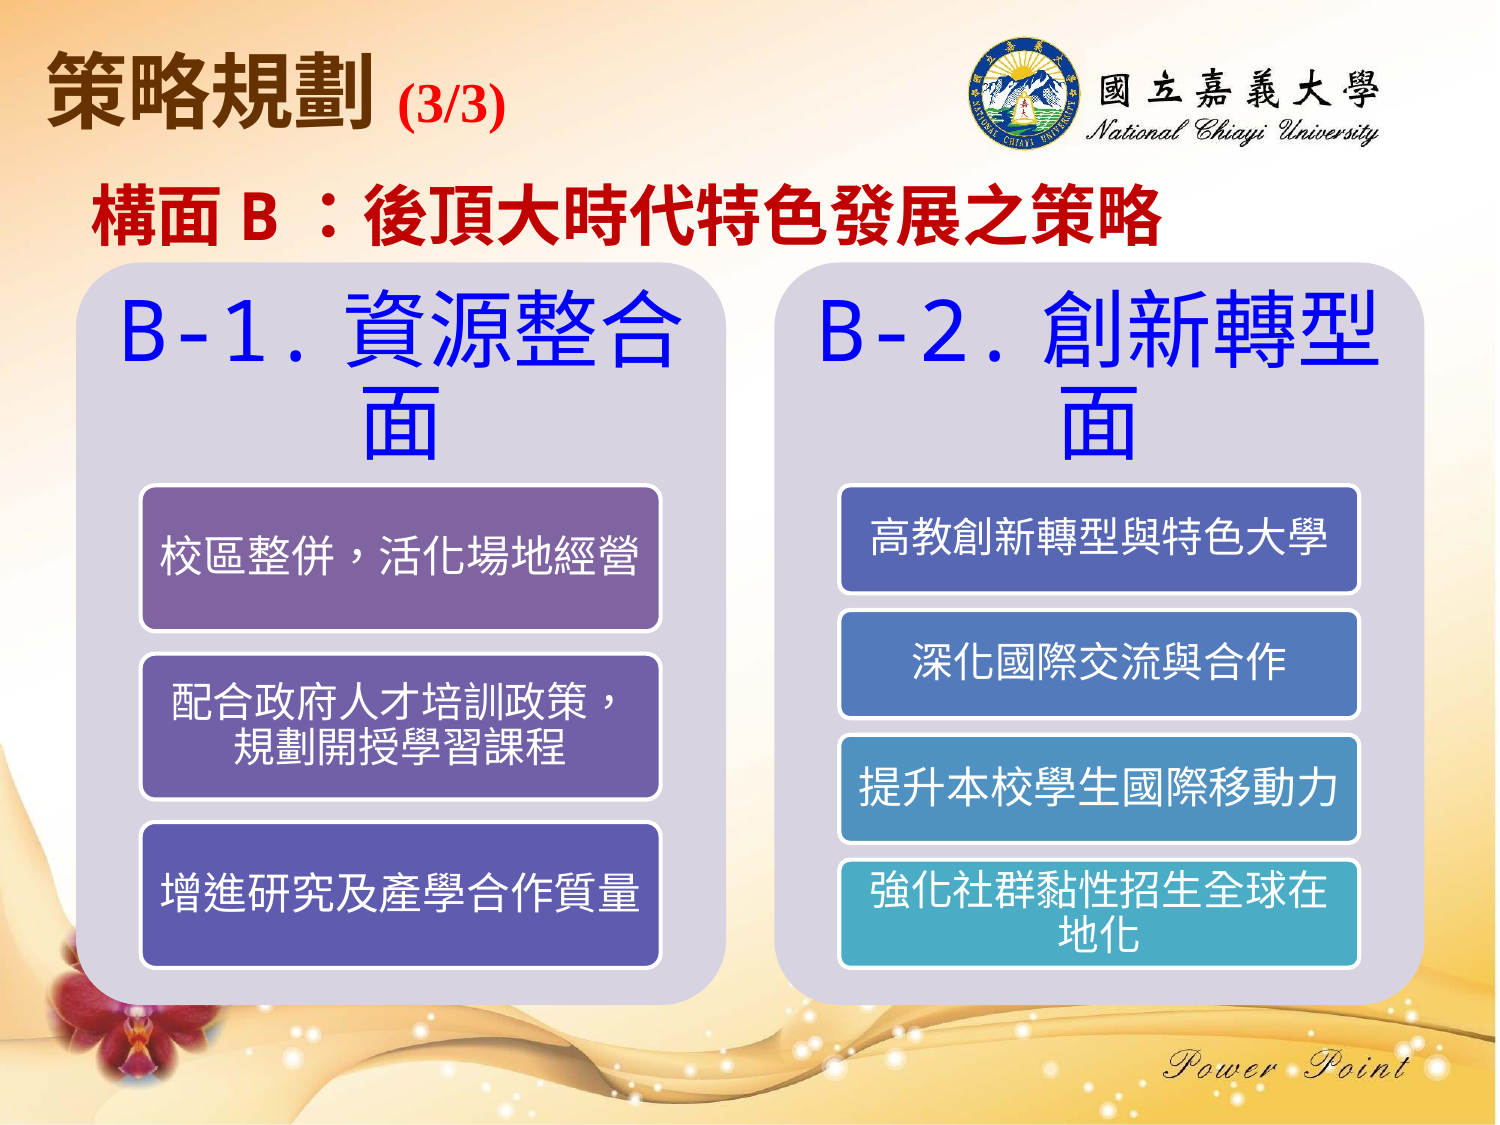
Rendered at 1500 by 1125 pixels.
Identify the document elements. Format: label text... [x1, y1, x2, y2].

text_box 配合政府人才培訓政策，規劃開授學習課程 [140, 653, 661, 800]
text_box B-1.資源整合面 [76, 262, 727, 1006]
text_box 強化社群黏性招生全球在地化 [839, 859, 1360, 968]
text_box 提升本校學生國際移動力 [839, 734, 1360, 843]
text_box 高教創新轉型與特色大學 [839, 485, 1360, 594]
text_box 增進研究及產學合作質量 [140, 821, 661, 968]
text_box 校區整併，活化場地經營 [140, 485, 661, 632]
text_box 構面B：後頂大時代特色發展之策略 [75, 167, 1178, 262]
title 策略規劃(3/3) [29, 30, 1255, 149]
text_box 深化國際交流與合作 [839, 609, 1360, 719]
text_box B-2.創新轉型面 [774, 262, 1425, 1006]
